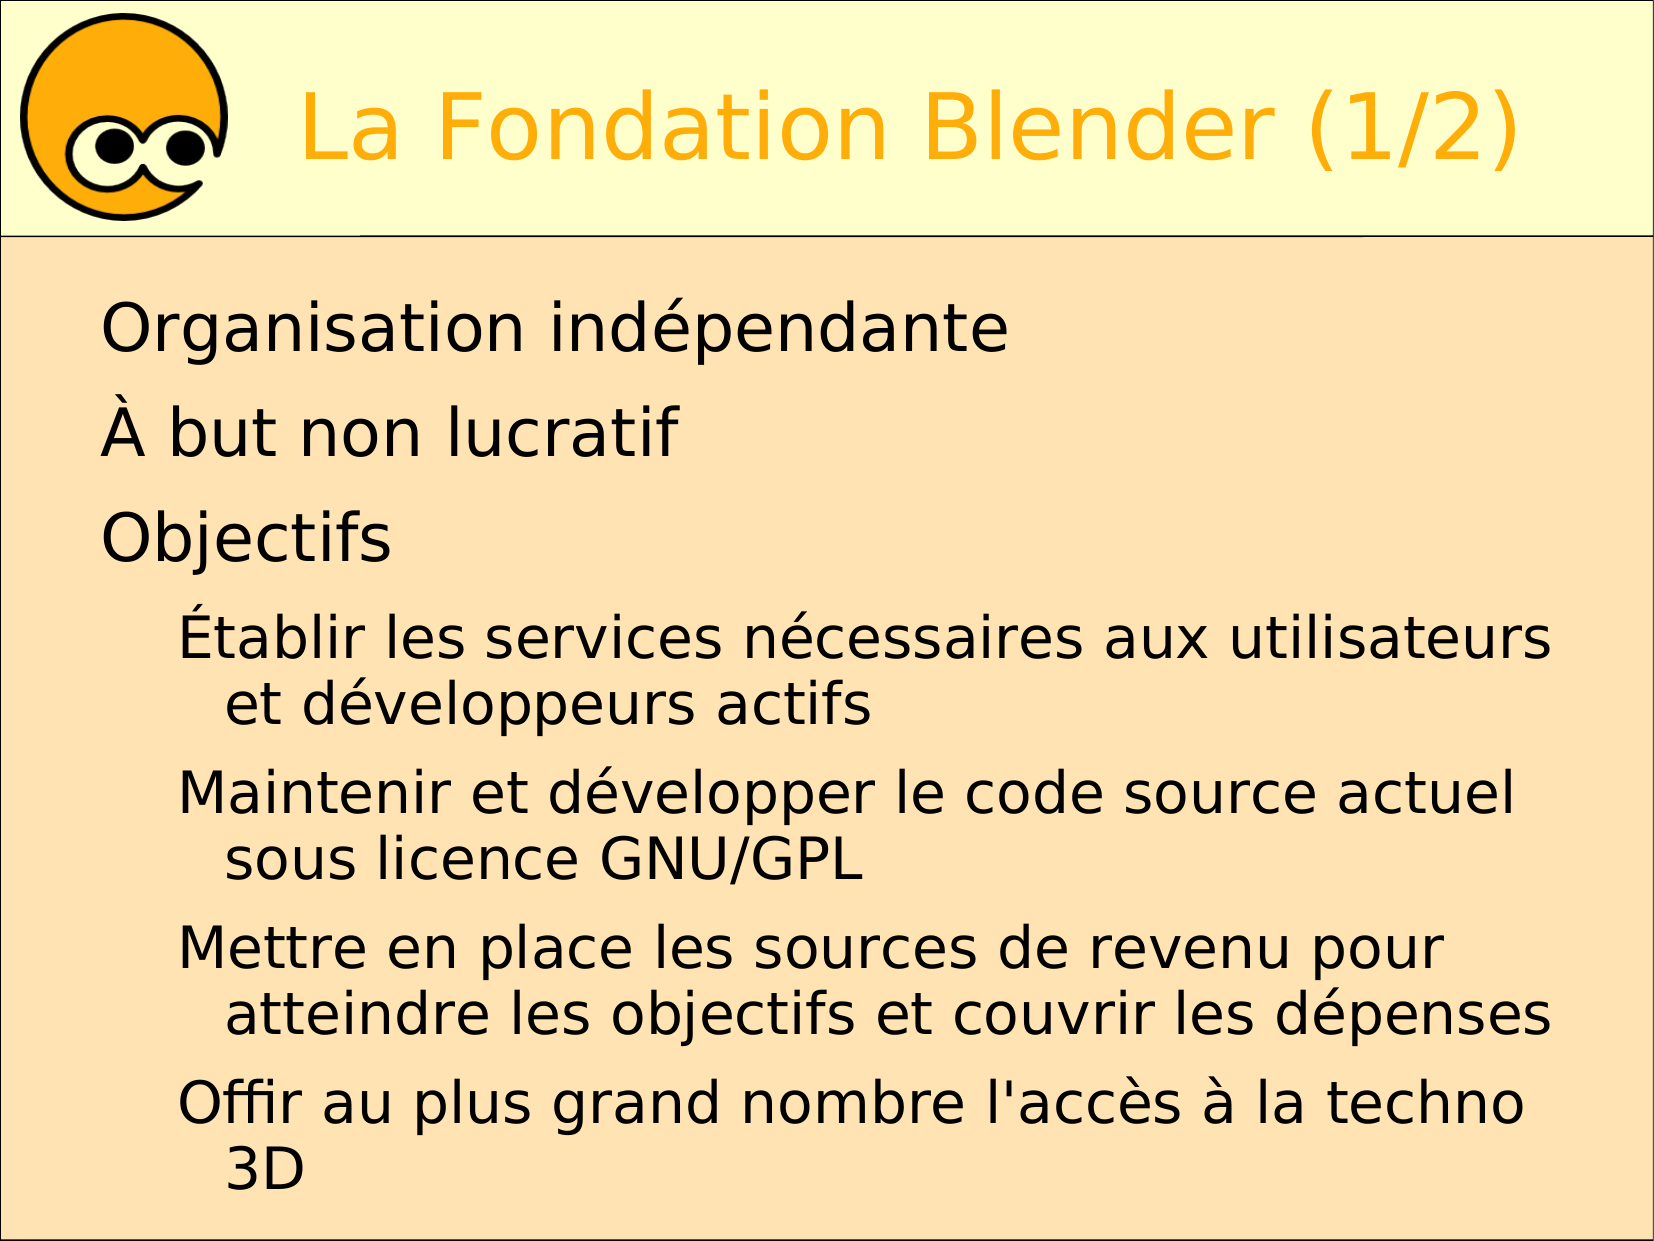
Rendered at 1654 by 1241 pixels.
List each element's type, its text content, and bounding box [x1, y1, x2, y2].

picture [20, 13, 228, 221]
list Organisation indépendante À but non lucratif Objectifs Établir les services nécessaires aux utilisateurs et développeurs actifs Maintenir et développer le code source actuel sous licence GNU/GPL Mettre en place les sources de revenu pour atteindre les objectifs et couvrir les dépenses Offir au plus grand nombre l'accès à la techno 3D [82, 290, 1571, 1205]
title La Fondation Blender (1/2) [252, 49, 1571, 207]
